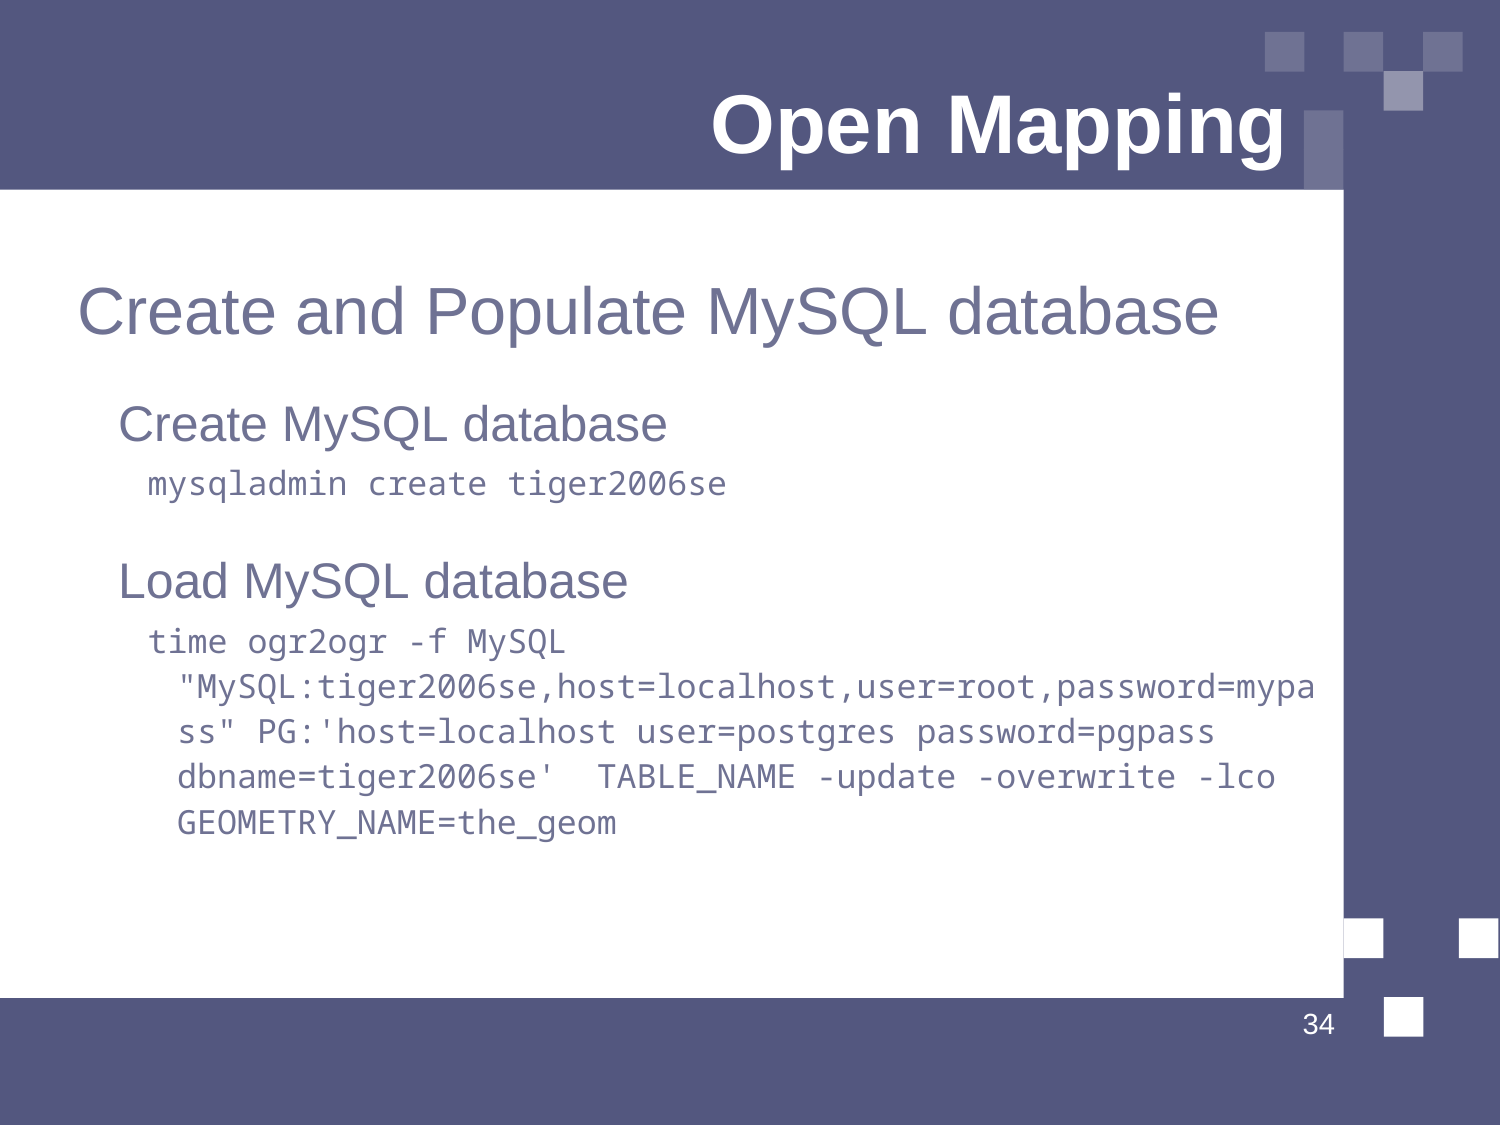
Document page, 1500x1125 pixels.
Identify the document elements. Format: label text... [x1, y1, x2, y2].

list Create and Populate MySQL database Create MySQL database mysqladmin create tiger2006se Load MySQL database time ogr2ogr -f MySQL "MySQL:tiger2006se,host=localhost,user=root,password=mypass" PG:'host=localhost user=postgres password=pgpass dbname=tiger2006se' TABLE_NAME -update -overwrite -lco GEOMETRY_NAME=the_geom [59, 236, 1329, 931]
title Open Mapping [58, 74, 1288, 176]
